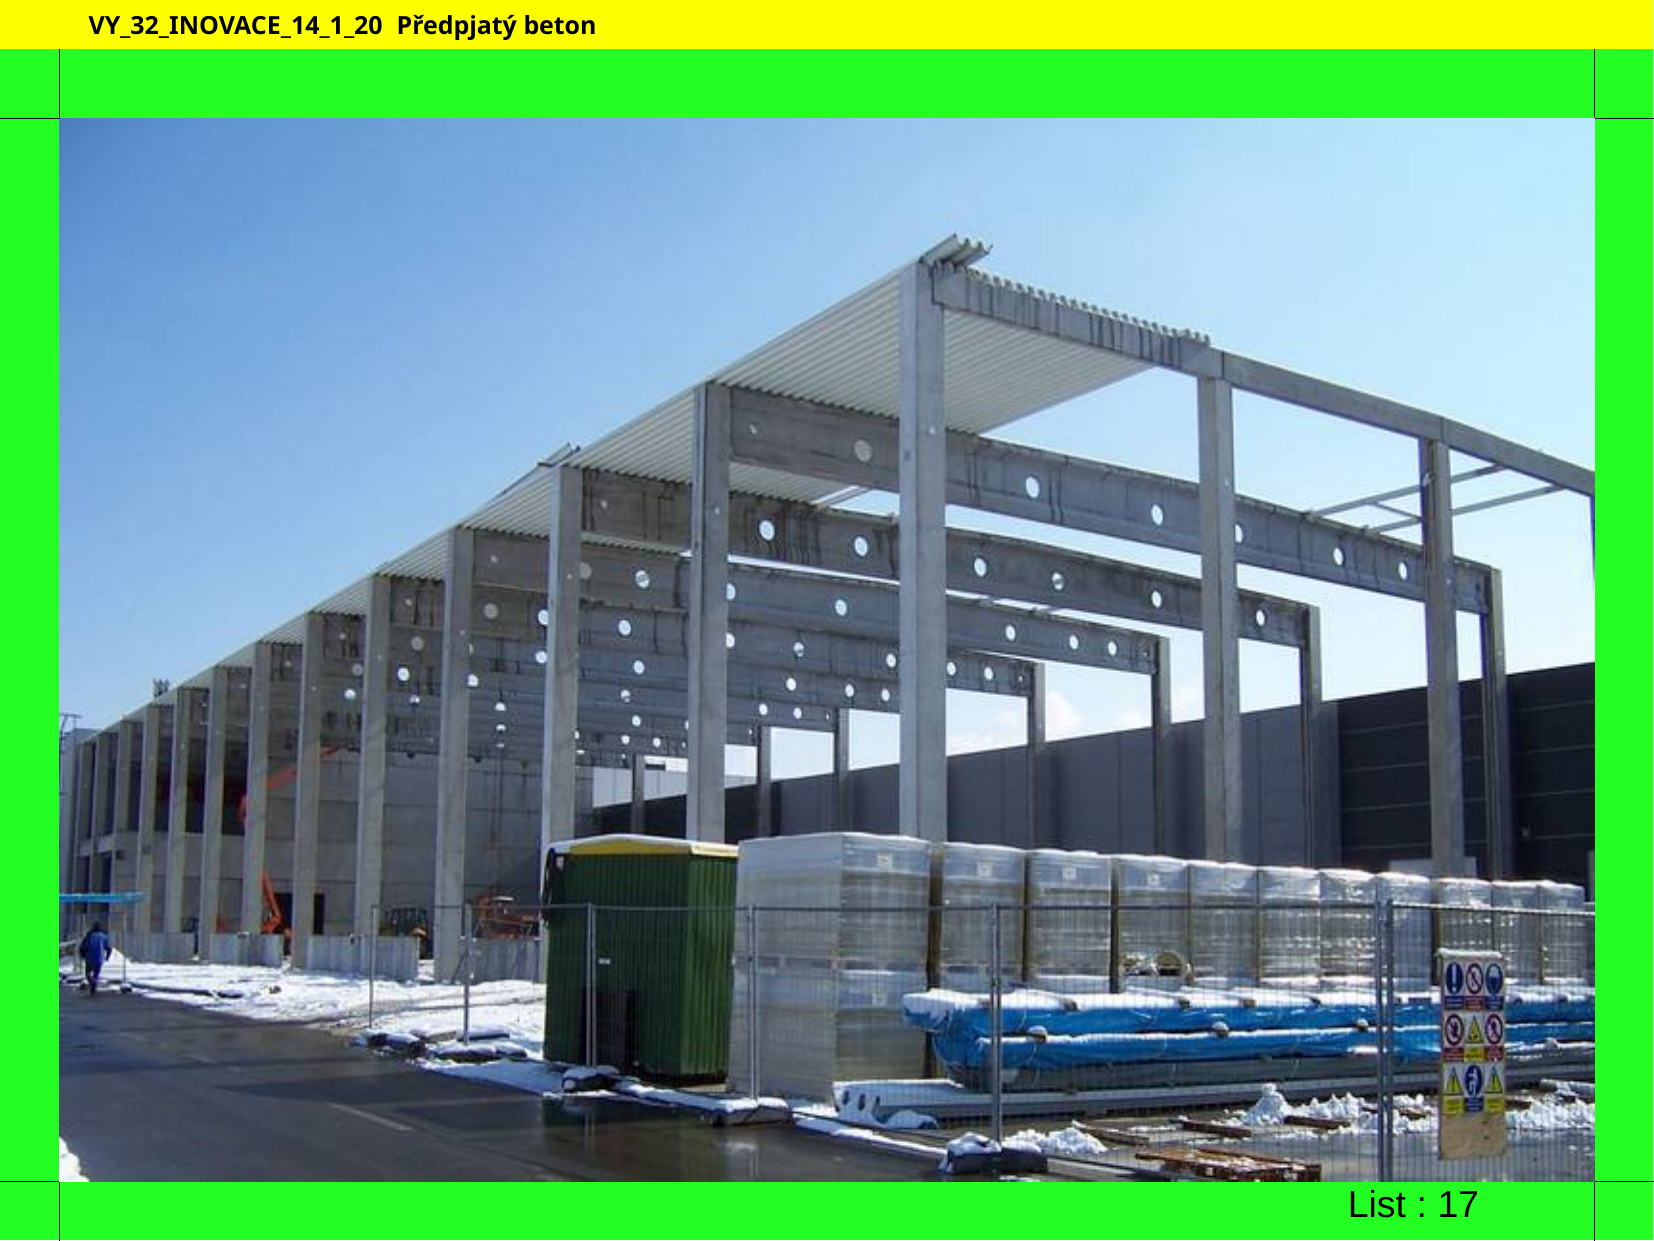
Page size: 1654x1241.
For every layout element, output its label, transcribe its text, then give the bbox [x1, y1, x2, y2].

text_box List : <číslo> [1357, 1176, 1599, 1241]
text_box VY_32_INOVACE_14_1_20 Předpjatý beton [0, 0, 1654, 47]
picture [59, 118, 1595, 1182]
